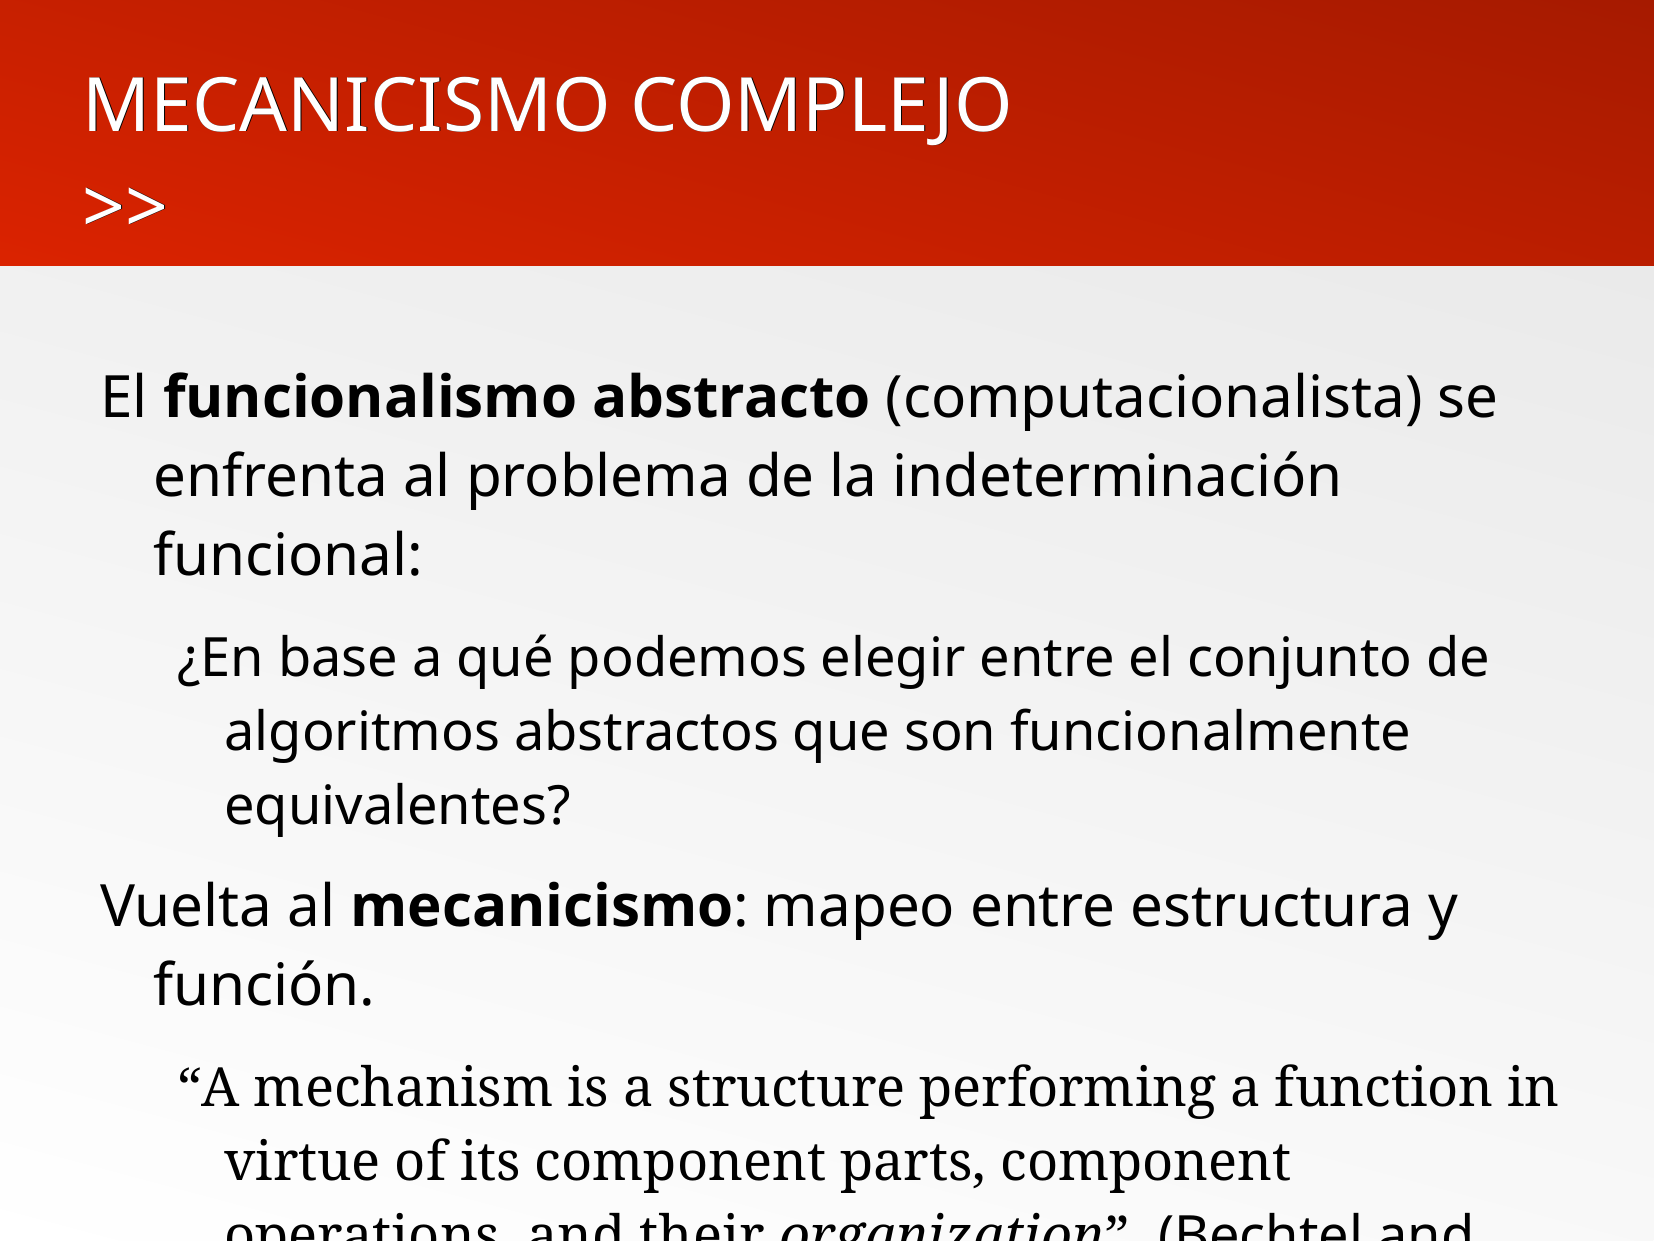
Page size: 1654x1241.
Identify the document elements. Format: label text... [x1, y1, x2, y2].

text_box [0, 0, 1654, 266]
list El funcionalismo abstracto (computacionalista) se enfrenta al problema de la indeterminación funcional: ¿En base a qué podemos elegir entre el conjunto de algoritmos abstractos que son funcionalmente equivalentes? Vuelta al mecanicismo: mapeo entre estructura y función. “A mechanism is a structure performing a function in virtue of its component parts, component operations, and their organization”. (Bechtel and Abrahamsen 2005) Neurociencia dinámica: Medición y modelización de la actividad conjunta de las neuronas. Gran complejidad [82, 355, 1571, 1188]
title MECANICISMO COMPLEJO >> [82, 56, 1571, 250]
